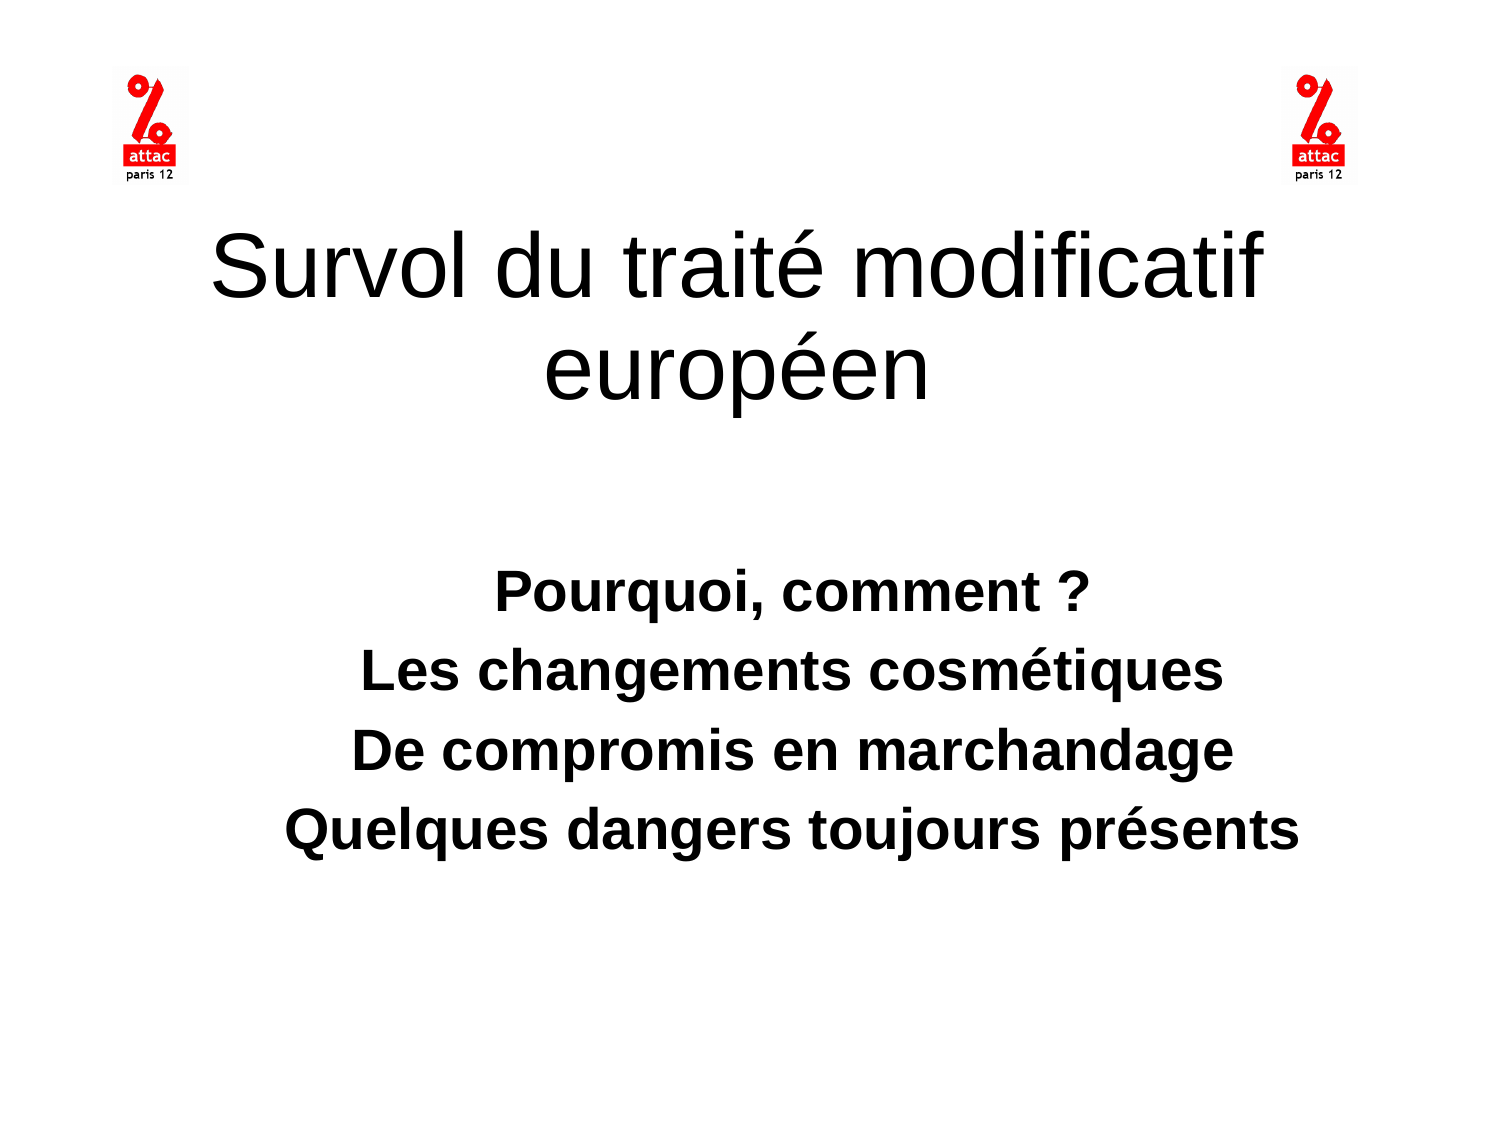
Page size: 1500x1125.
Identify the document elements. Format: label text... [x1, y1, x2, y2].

picture [1281, 66, 1358, 185]
title Survol du traité modificatif européen [100, 196, 1376, 438]
subtitle Pourquoi, comment ? Les changements cosmétiques De compromis en marchandage Quelques dangers toujours présents [171, 550, 1341, 929]
picture [112, 66, 189, 185]
